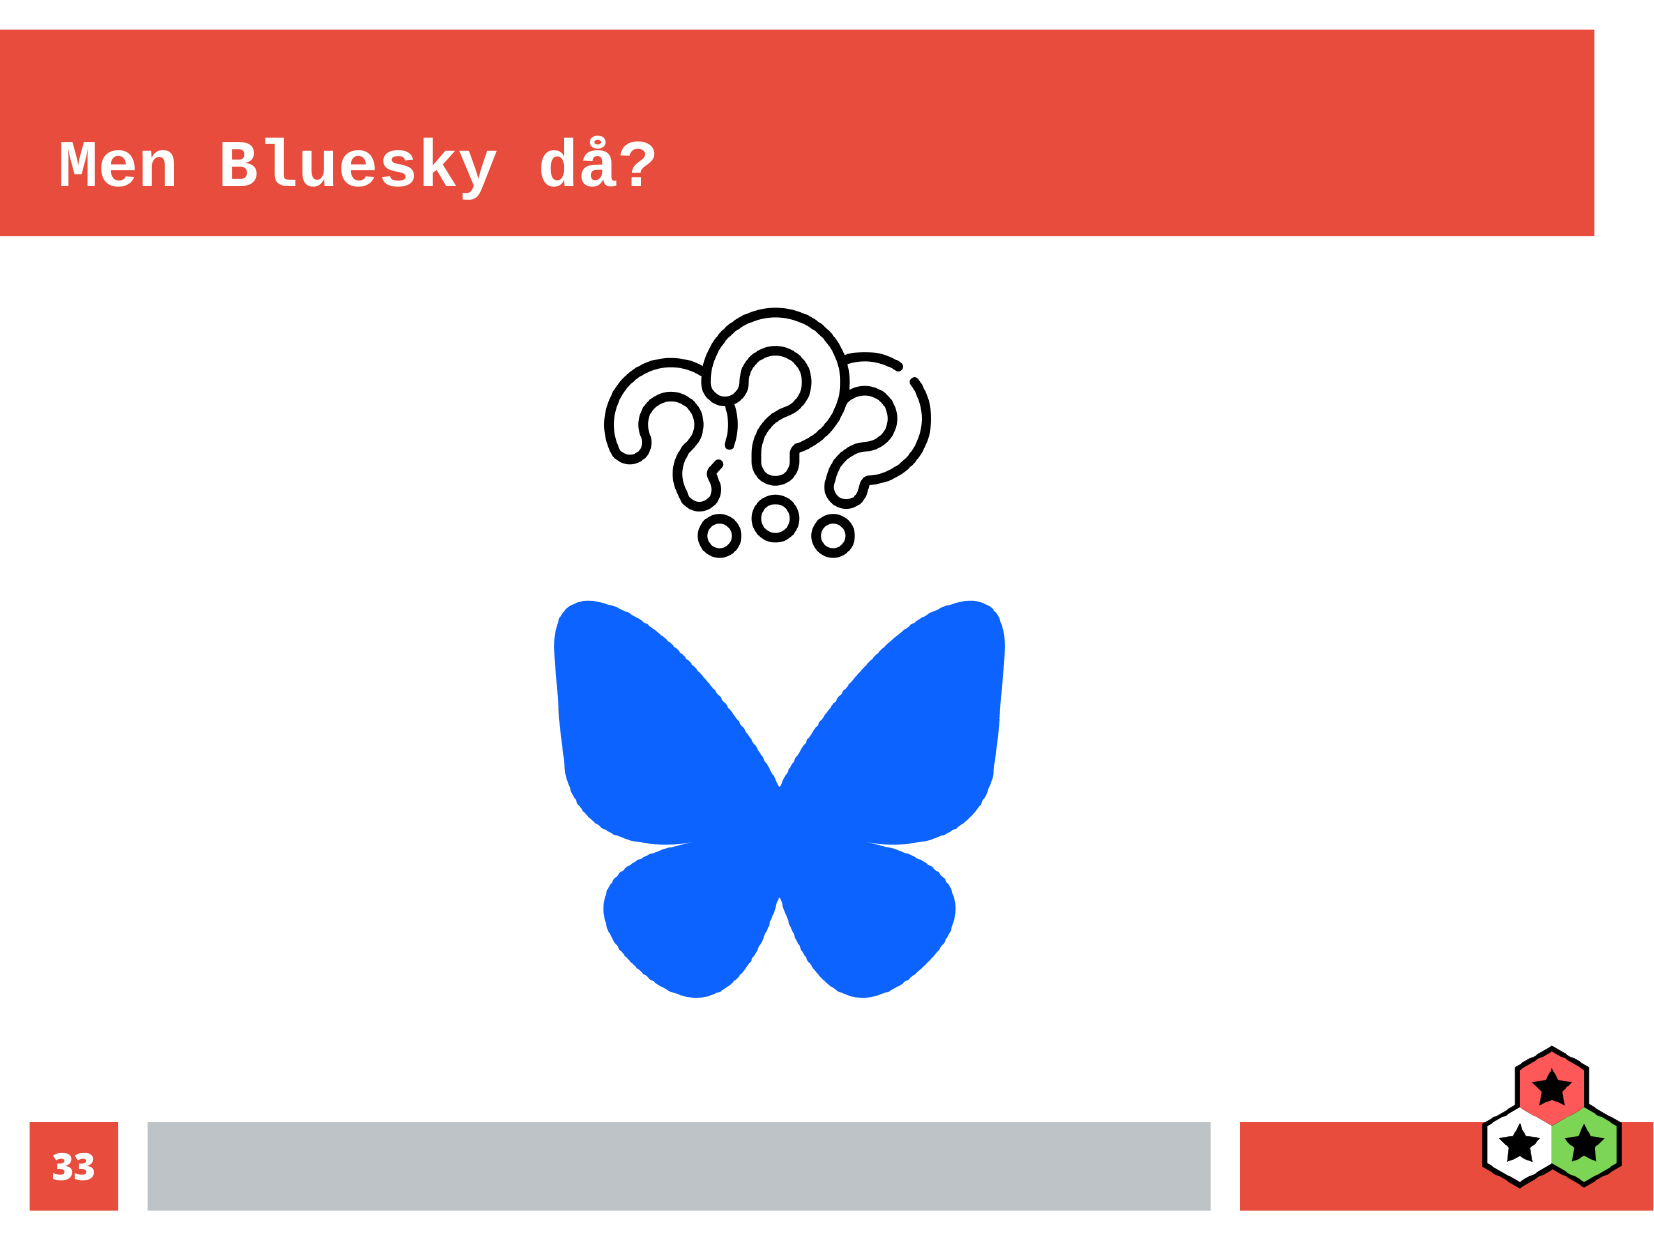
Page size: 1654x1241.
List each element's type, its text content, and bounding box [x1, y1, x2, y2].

title Men Bluesky då? [59, 59, 1595, 207]
picture [546, 269, 1012, 1006]
picture [1463, 1028, 1640, 1205]
